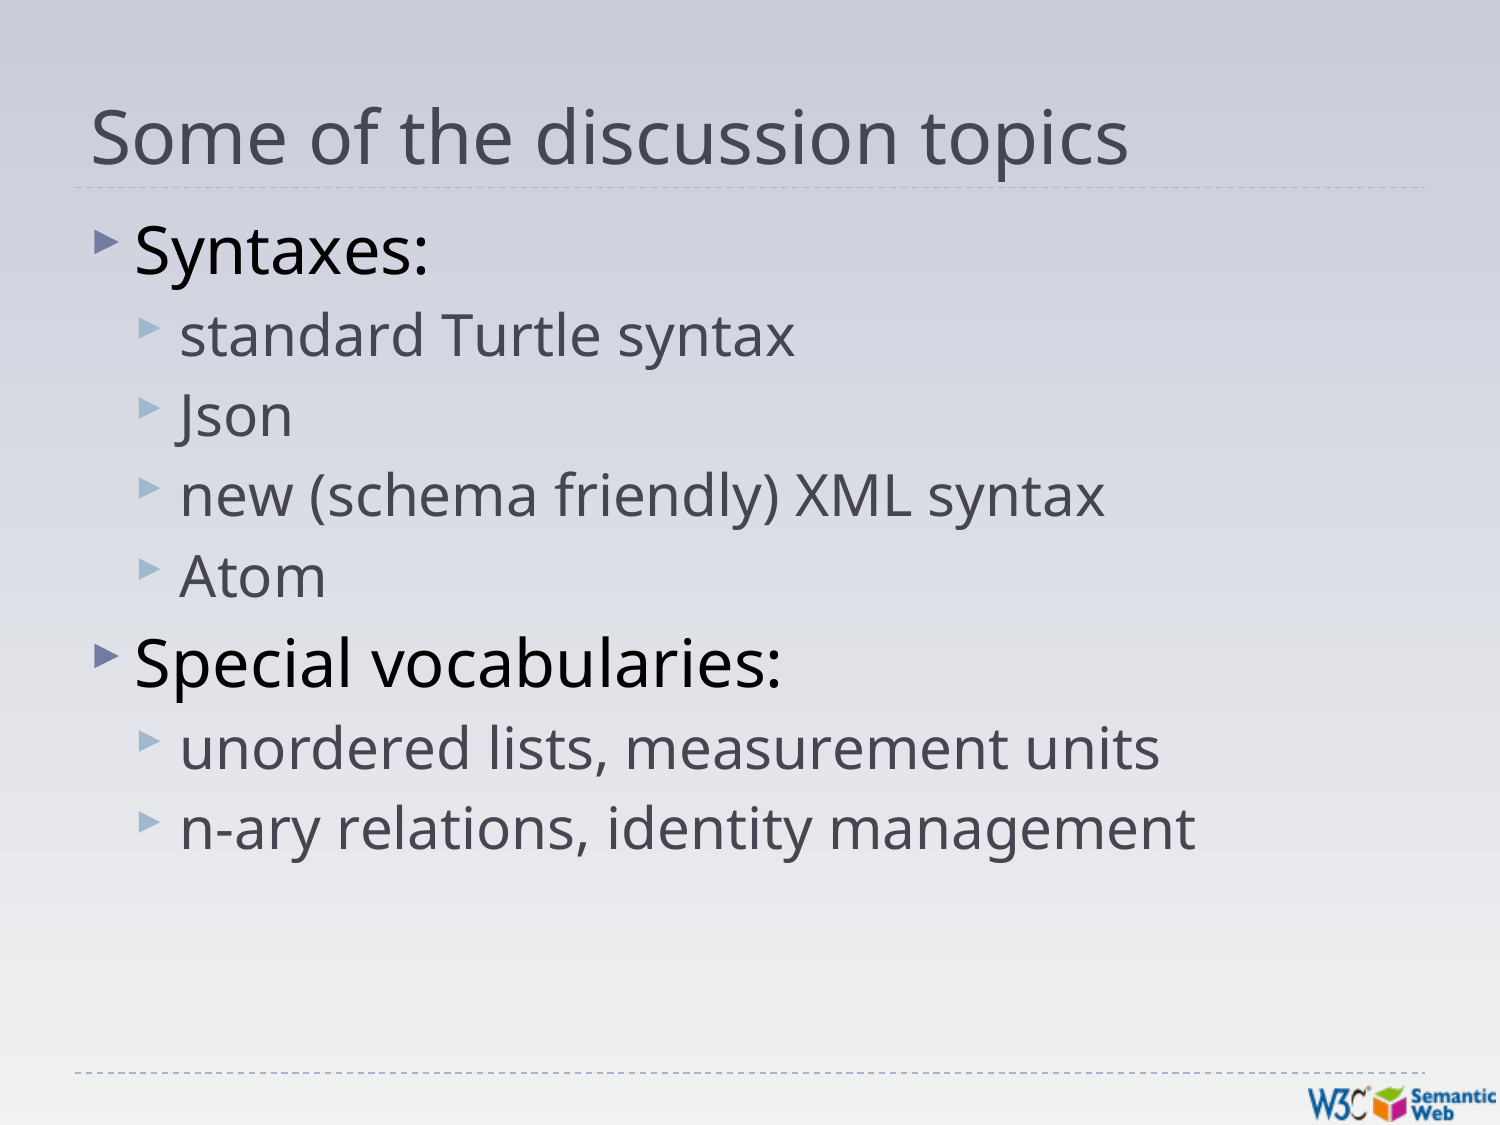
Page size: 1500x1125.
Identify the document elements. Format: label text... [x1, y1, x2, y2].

title Some of the discussion topics [75, 24, 1426, 188]
list Syntaxes: standard Turtle syntax Json new (schema friendly) XML syntax Atom Special vocabularies: unordered lists, measurement units n-ary relations, identity management [75, 200, 1426, 1010]
picture [1308, 1084, 1496, 1122]
